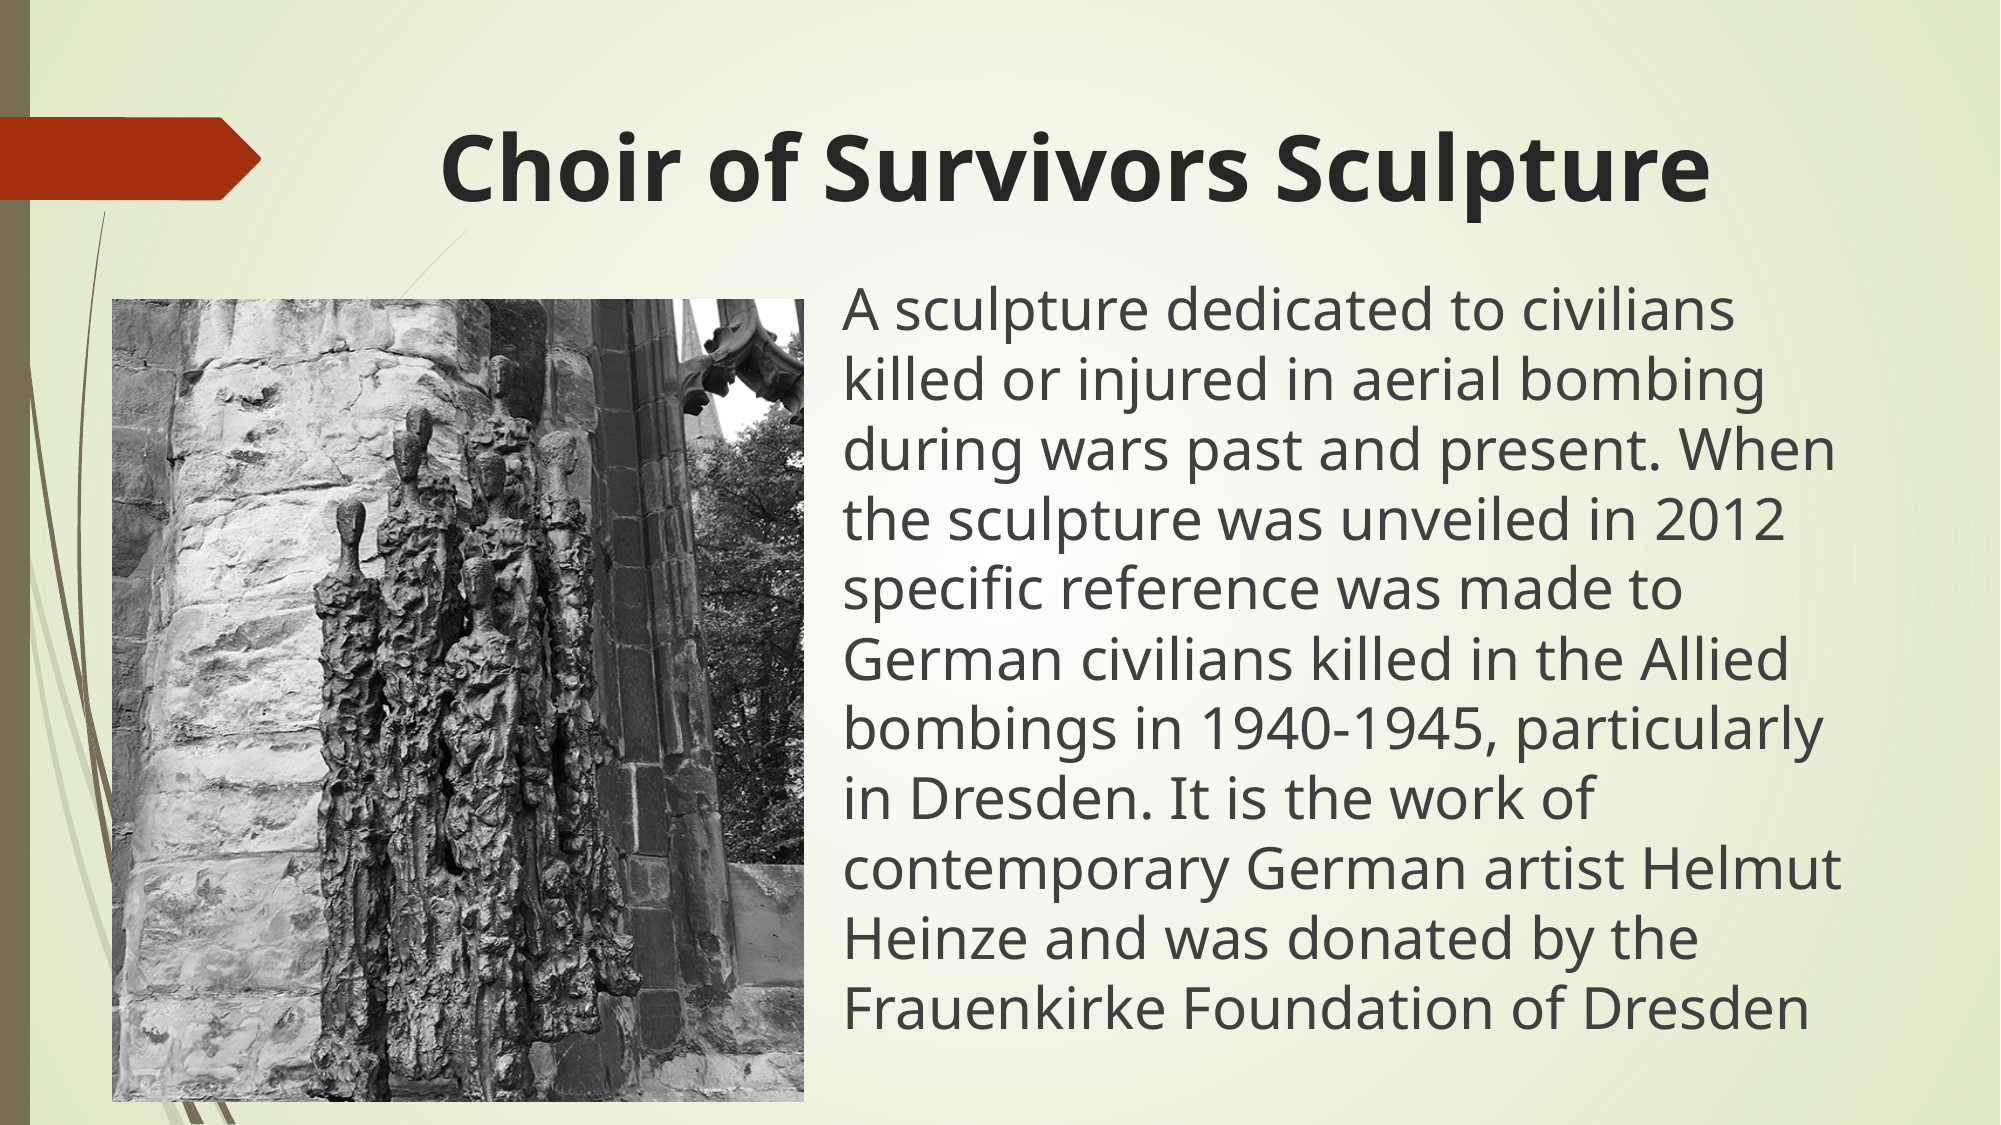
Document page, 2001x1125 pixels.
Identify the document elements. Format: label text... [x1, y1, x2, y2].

picture [112, 299, 804, 1102]
list A sculpture dedicated to civilians killed or injured in aerial bombing during wars past and present. When the sculpture was unveiled in 2012 specific reference was made to German civilians killed in the Allied bombings in 1940-1945, particularly in Dresden. It is the work of contemporary German artist Helmut Heinze and was donated by the Frauenkirke Foundation of Dresden [827, 264, 1888, 1067]
title Choir of Survivors Sculpture [264, 102, 1888, 313]
